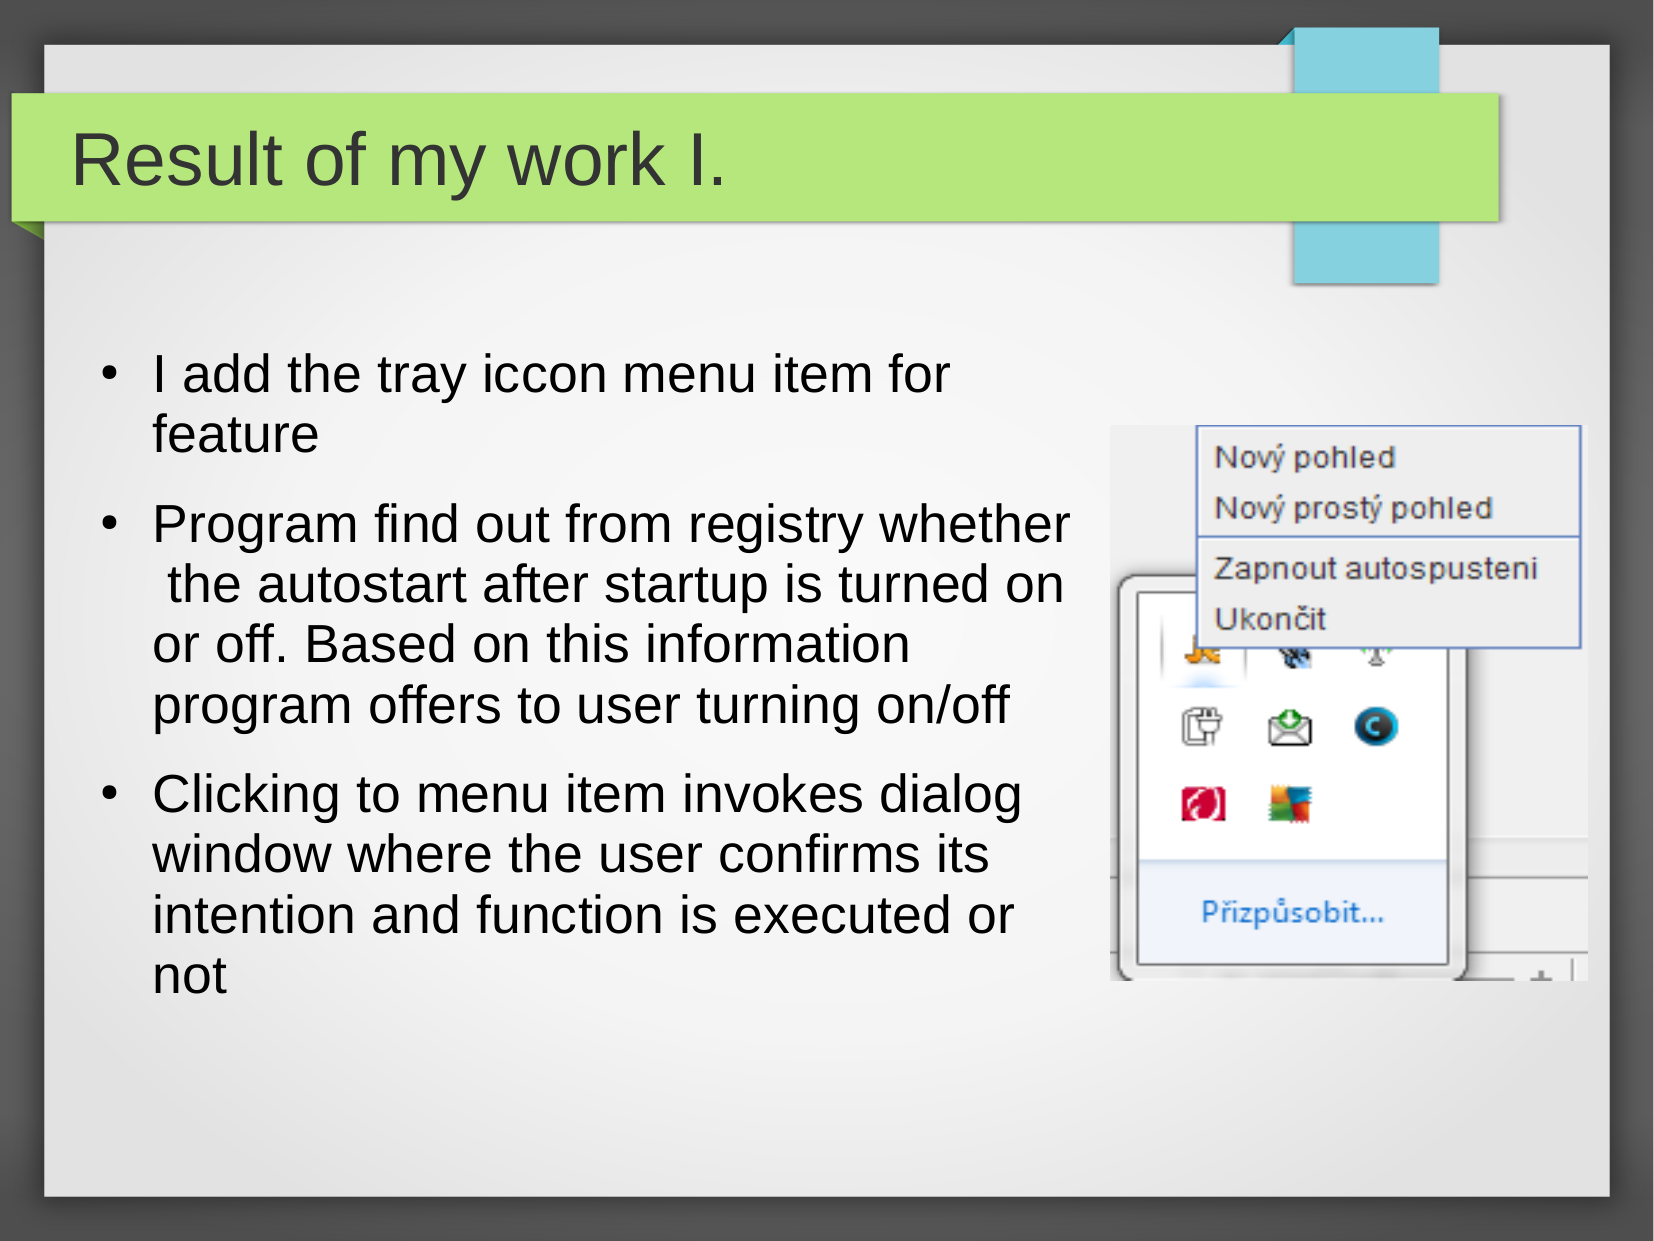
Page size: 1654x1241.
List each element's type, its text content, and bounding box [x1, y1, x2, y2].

title Result of my work I. [70, 106, 1229, 213]
picture [0, 0, 1654, 1241]
list I add the tray iccon menu item for feature Program find out from registry whether the autostart after startup is turned on or off. Based on this information program offers to user turning on/off Clicking to menu item invokes dialog window where the user confirms its intention and function is executed or not [82, 343, 1075, 1028]
